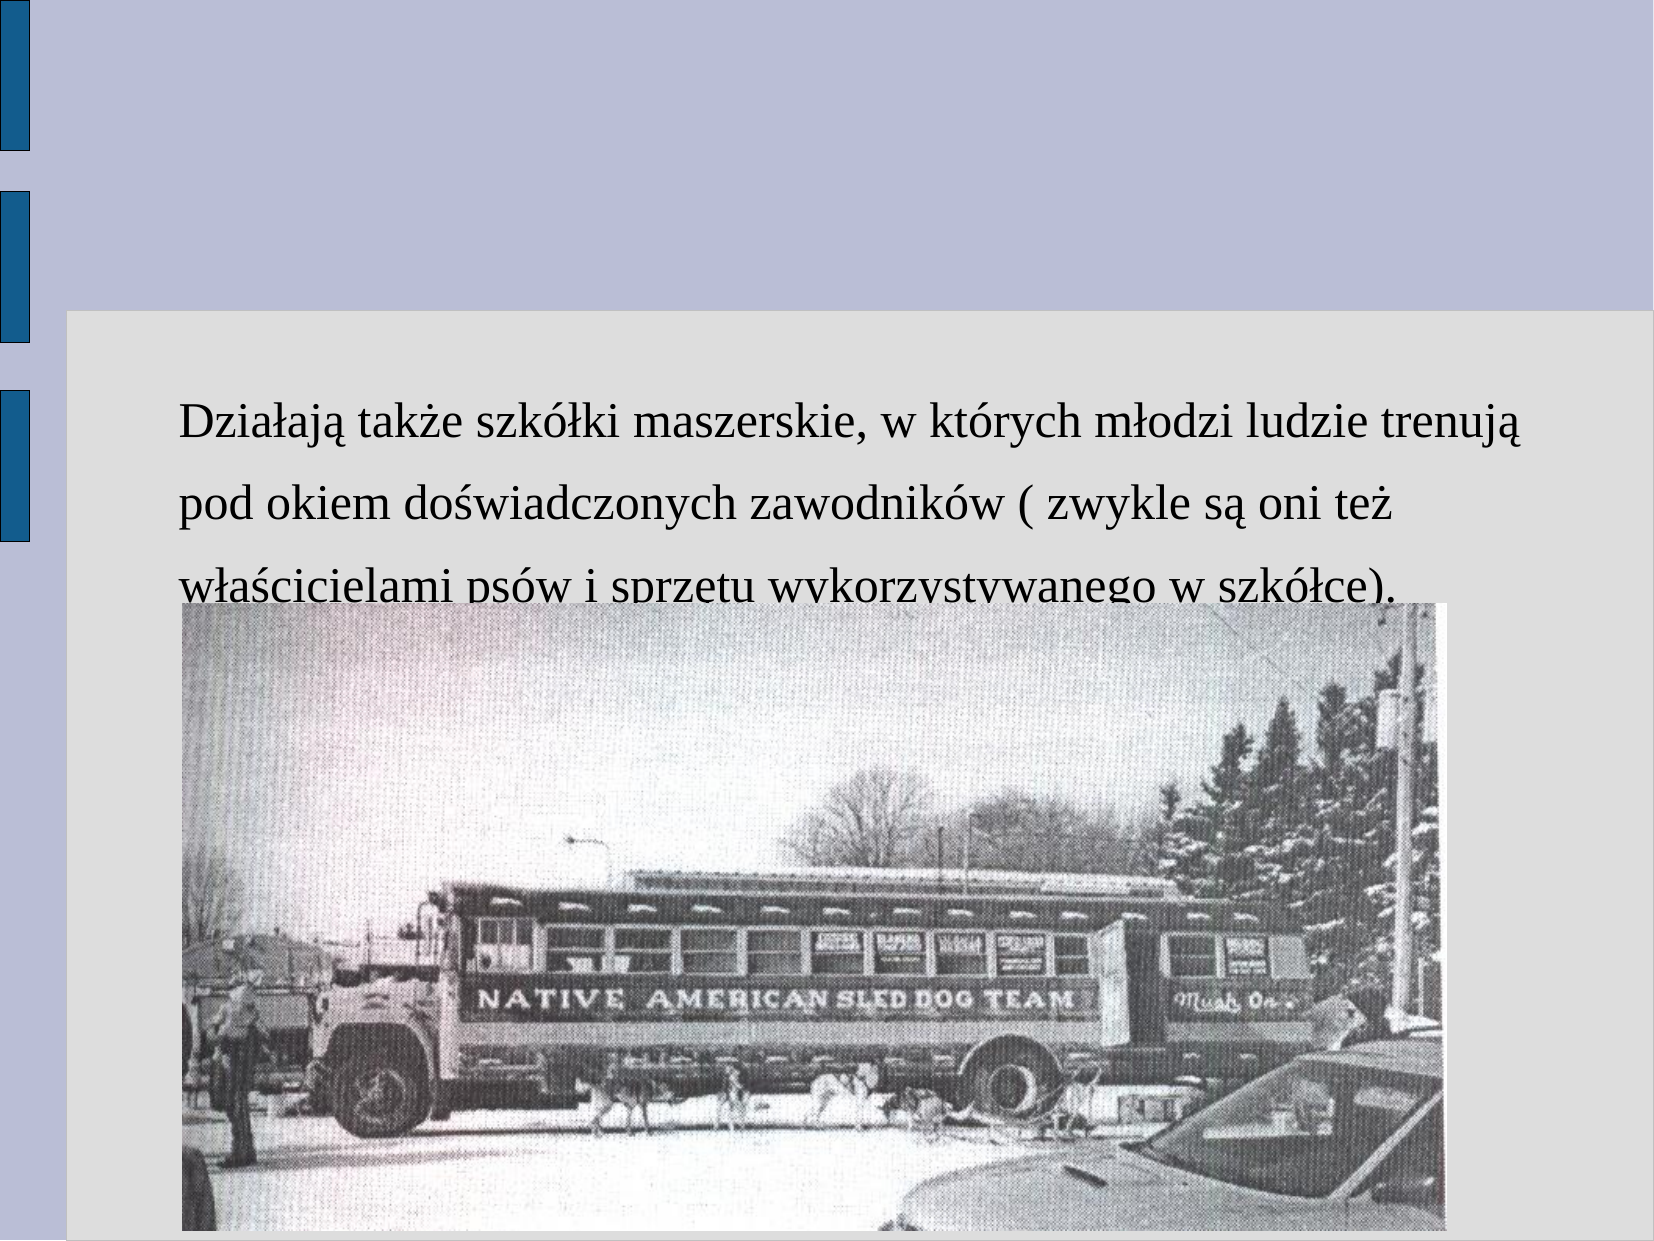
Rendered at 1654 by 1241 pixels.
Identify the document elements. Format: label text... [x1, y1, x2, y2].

list Działają także szkółki maszerskie, w których młodzi ludzie trenują pod okiem doświadczonych zawodników ( zwykle są oni też właścicielami psów i sprzętu wykorzystywanego w szkółce). [178, 364, 1570, 1147]
picture [182, 603, 1447, 1231]
